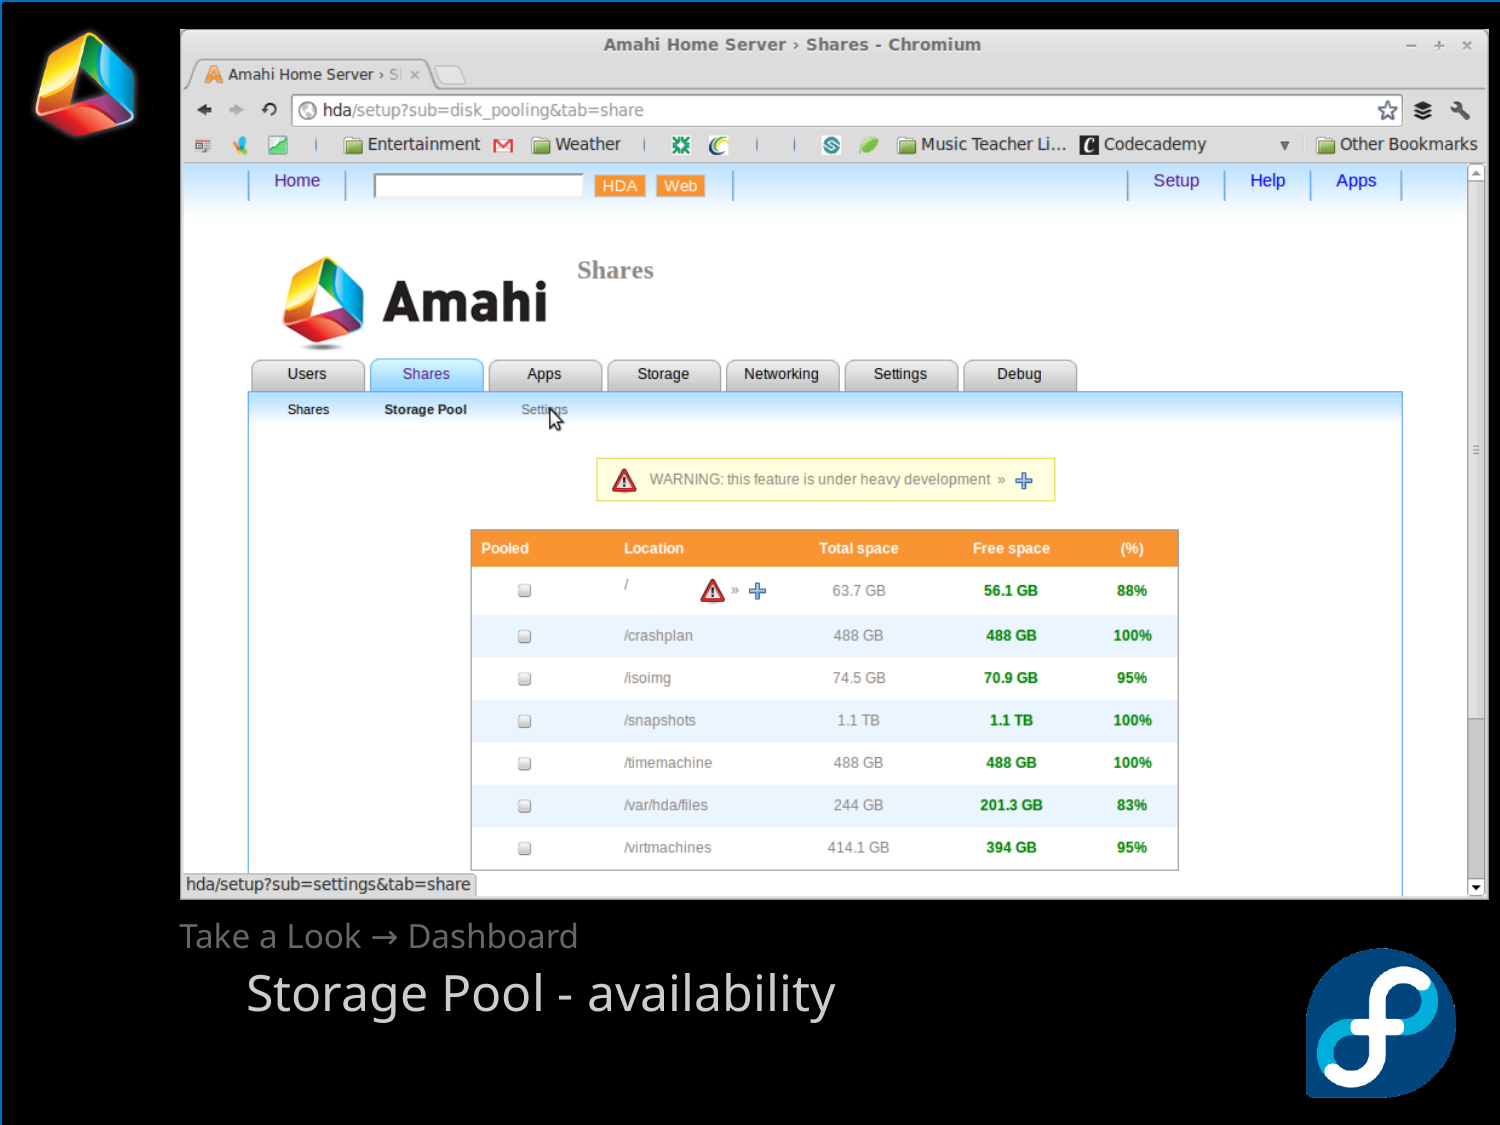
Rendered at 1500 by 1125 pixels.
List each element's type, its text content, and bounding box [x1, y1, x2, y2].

text_box Take a Look → Dashboard Storage Pool - availability [156, 905, 1207, 1061]
text_box [0, 0, 1500, 1125]
picture [9, 26, 153, 158]
picture [180, 29, 1489, 901]
picture [1306, 948, 1456, 1099]
